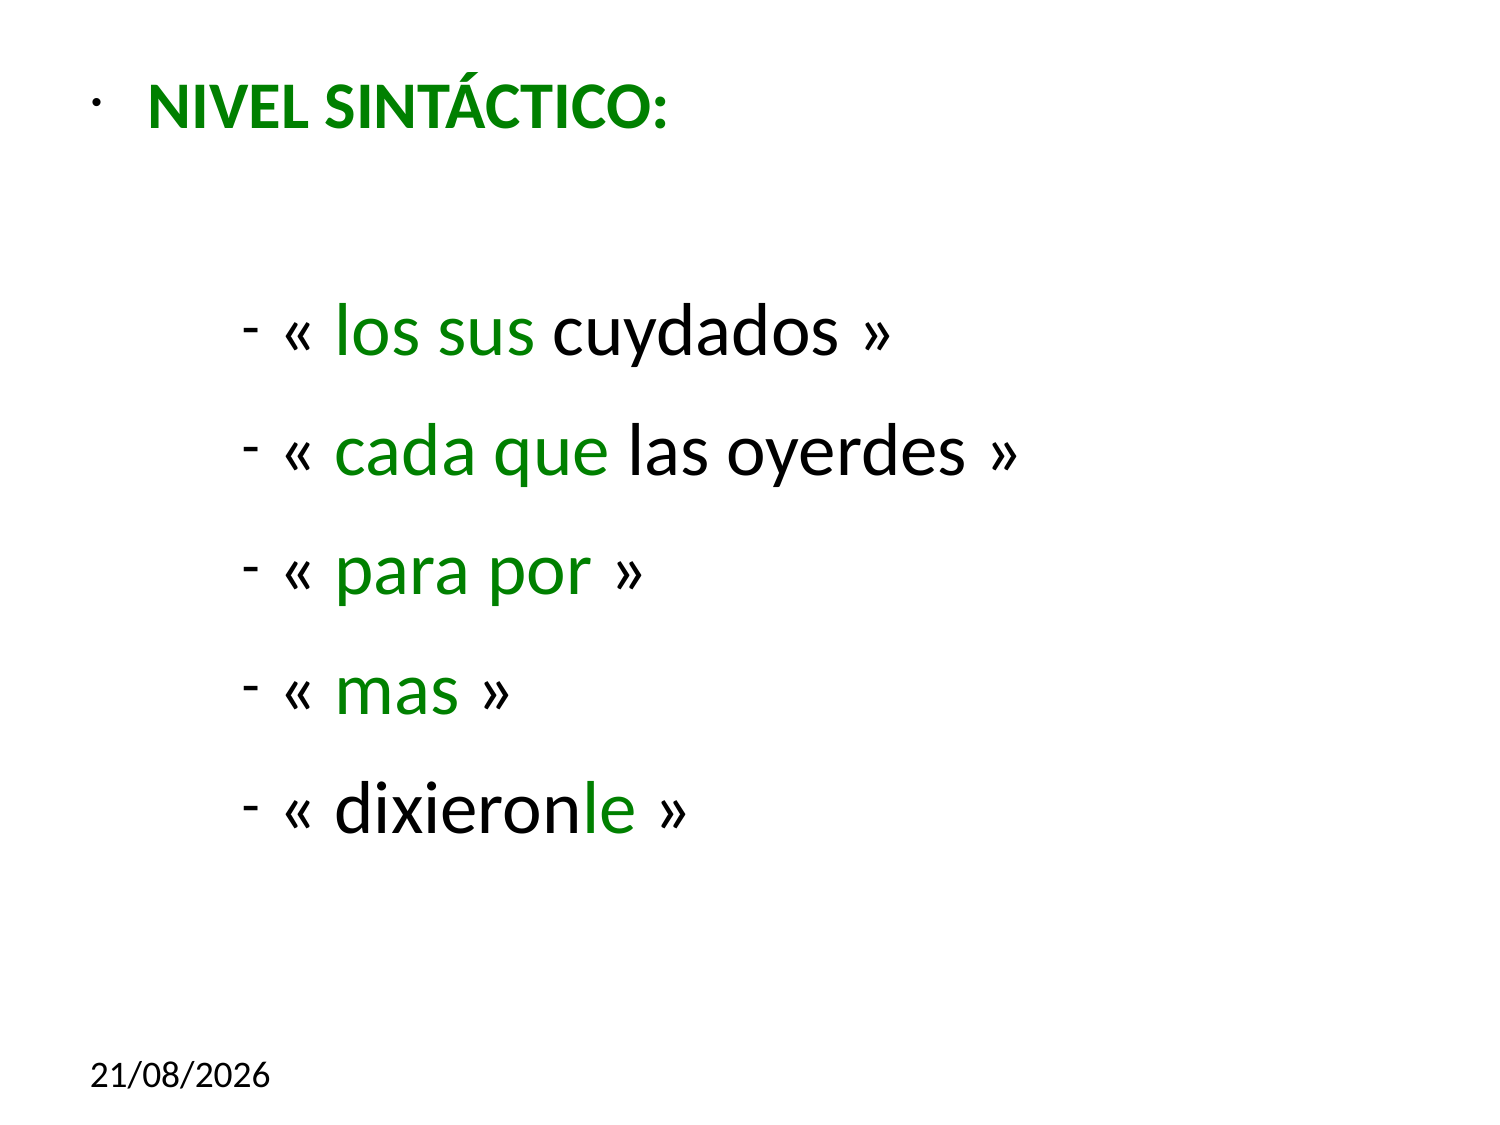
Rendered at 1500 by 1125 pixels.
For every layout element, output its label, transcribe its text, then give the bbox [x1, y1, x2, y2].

list NIVEL SINTÁCTICO: « los sus cuydados » « cada que las oyerdes » « para por » « mas » « dixieronle » [76, 54, 1425, 1005]
